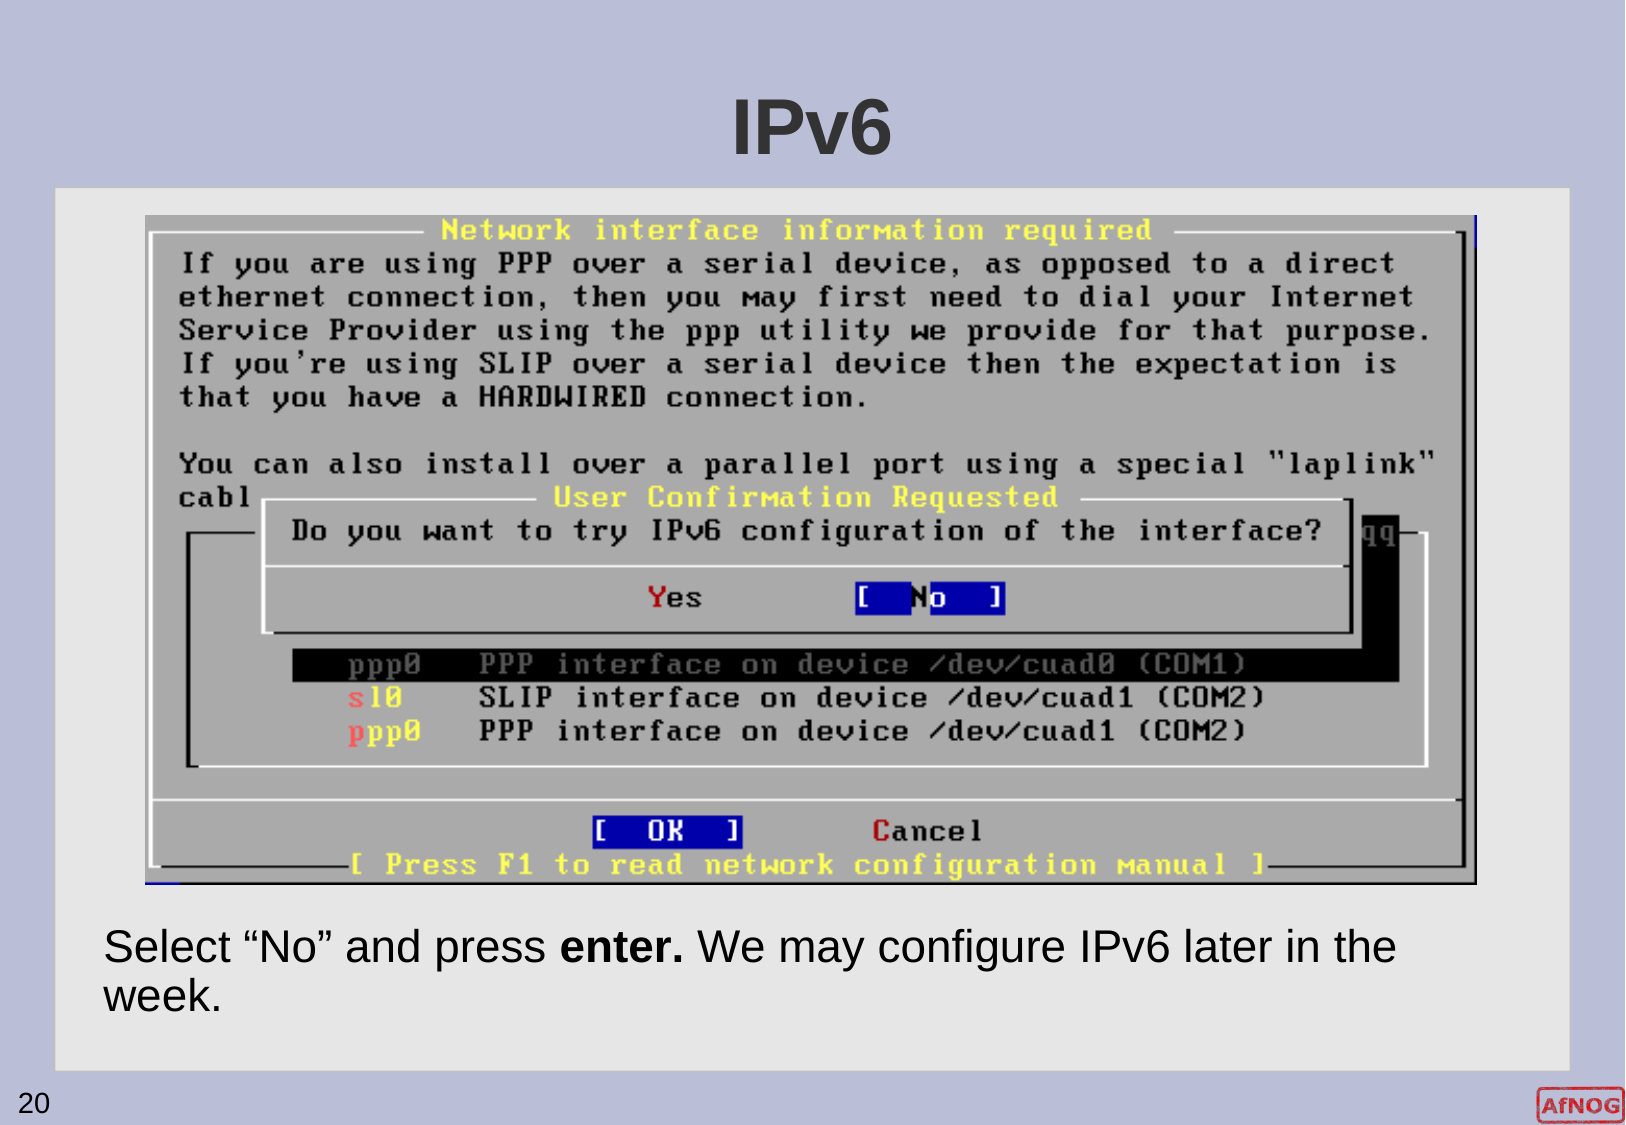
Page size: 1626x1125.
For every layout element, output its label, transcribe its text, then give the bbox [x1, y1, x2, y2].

picture [145, 215, 1477, 885]
text_box Select “No” and press enter. We may configure IPv6 later in the week. [88, 915, 1536, 1031]
title IPv6 [54, 44, 1571, 215]
picture [1535, 1085, 1626, 1125]
